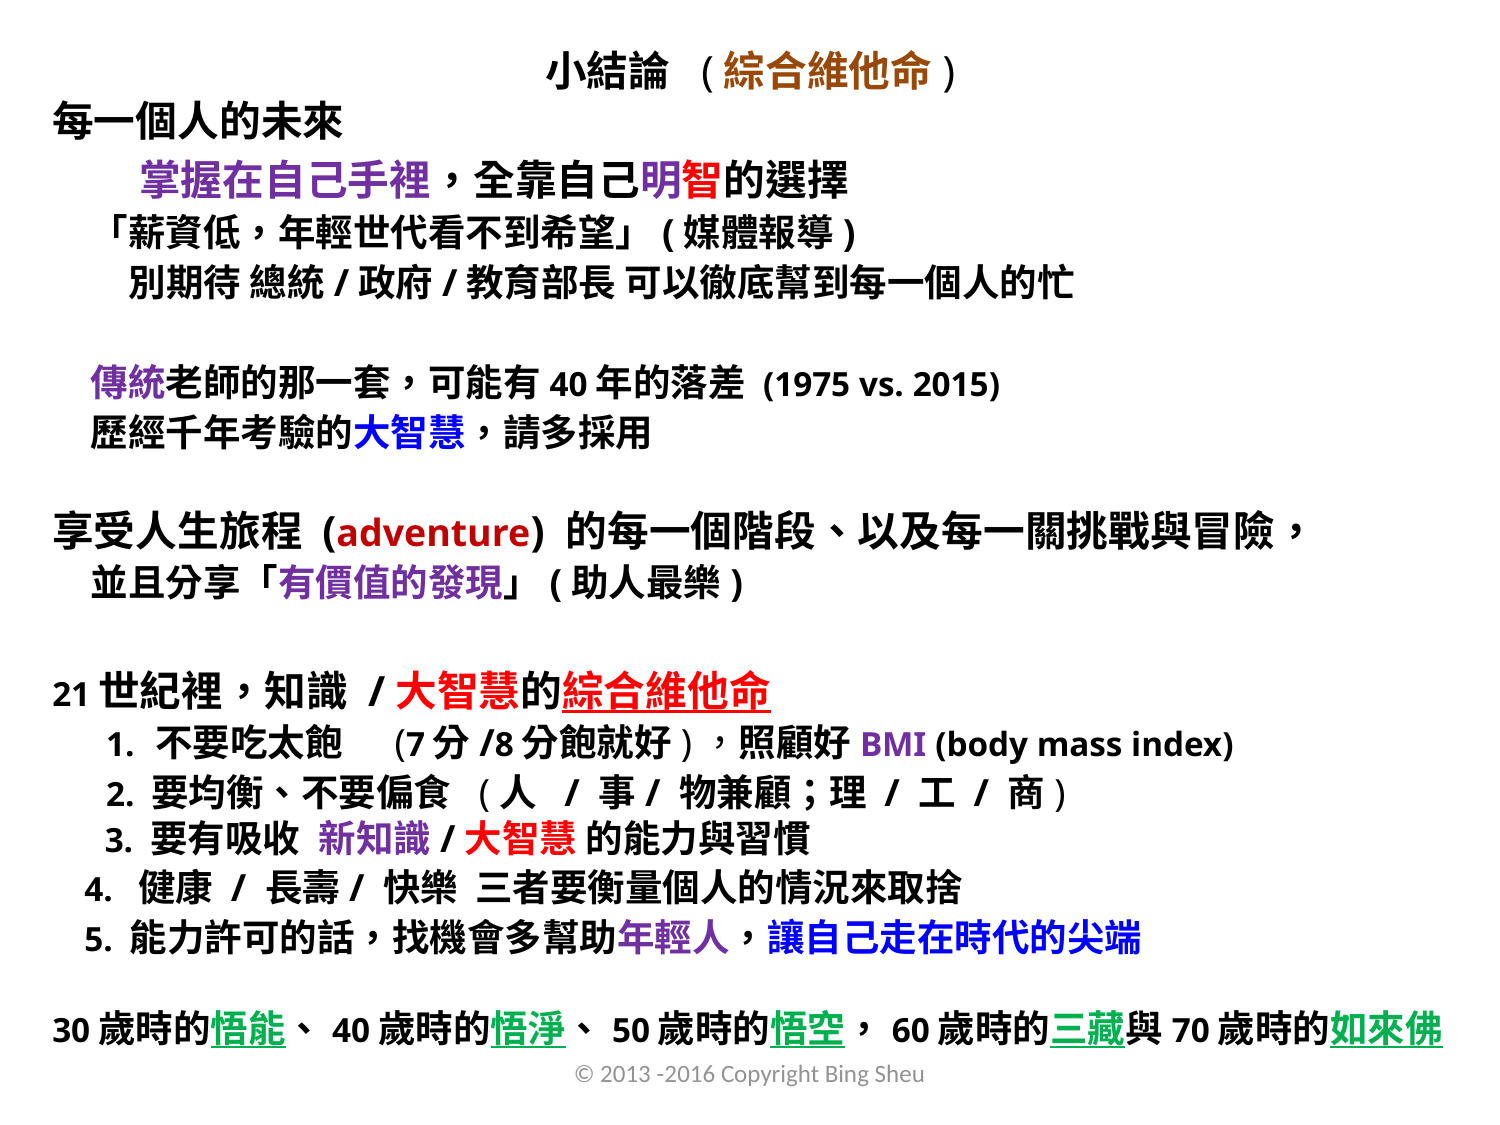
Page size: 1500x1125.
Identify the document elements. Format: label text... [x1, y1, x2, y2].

text_box 小結論 (綜合維他命) 每一個人的未來 掌握在自己手裡，全靠自己明智的選擇 「薪資低，年輕世代看不到希望」(媒體報導) 別期待 總統/政府/教育部長 可以徹底幫到每一個人的忙 傳統老師的那一套，可能有40年的落差 (1975 vs. 2015) 歷經千年考驗的大智慧，請多採用 享受人生旅程 (adventure) 的每一個階段、以及每一關挑戰與冒險， 並且分享「有價值的發現」(助人最樂) 21世紀裡，知識 /大智慧的綜合維他命 1. 不要吃太飽 (7分/8分飽就好)，照顧好BMI (body mass index) 2. 要均衡、不要偏食 (人 / 事/ 物兼顧；理 / 工 / 商) 3. 要有吸收 新知識/大智慧 的能力與習慣 4. 健康 / 長壽/ 快樂 三者要衡量個人的情況來取捨 5. 能力許可的話，找機會多幫助年輕人，讓自己走在時代的尖端 30歲時的悟能、40歲時的悟淨、50歲時的悟空，60歲時的三藏與70歲時的如來佛 [37, 37, 1463, 1058]
footer © 2013 -2016 Copyright Bing Sheu [512, 1042, 988, 1103]
